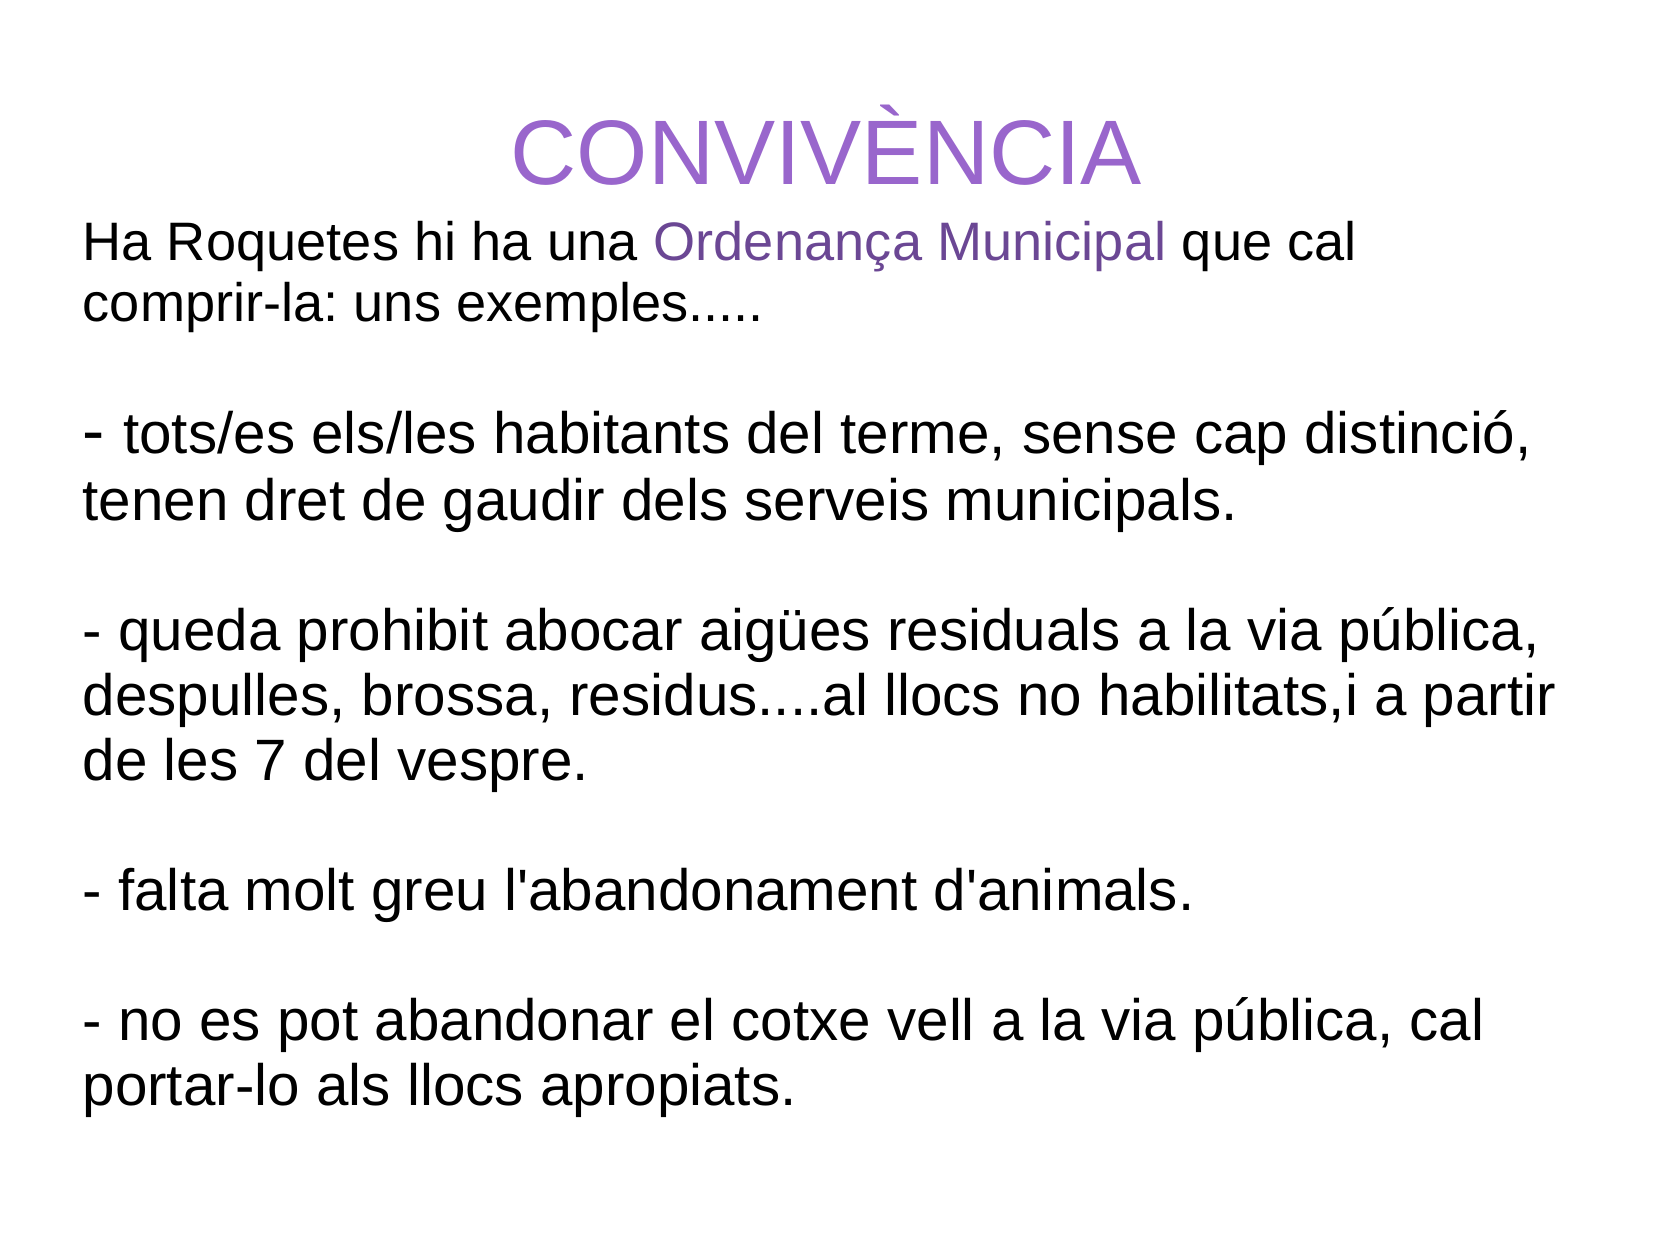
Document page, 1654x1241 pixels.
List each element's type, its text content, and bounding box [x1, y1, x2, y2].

subtitle Ha Roquetes hi ha una Ordenança Municipal que cal comprir-la: uns exemples..... - tots/es els/les habitants del terme, sense cap distinció, tenen dret de gaudir dels serveis municipals. - queda prohibit abocar aigües residuals a la via pública, despulles, brossa, residus....al llocs no habilitats,i a partir de les 7 del vespre. - falta molt greu l'abandonament d'animals. - no es pot abandonar el cotxe vell a la via pública, cal portar-lo als llocs apropiats. [82, 152, 1571, 1241]
title CONVIVÈNCIA [82, 56, 1571, 152]
